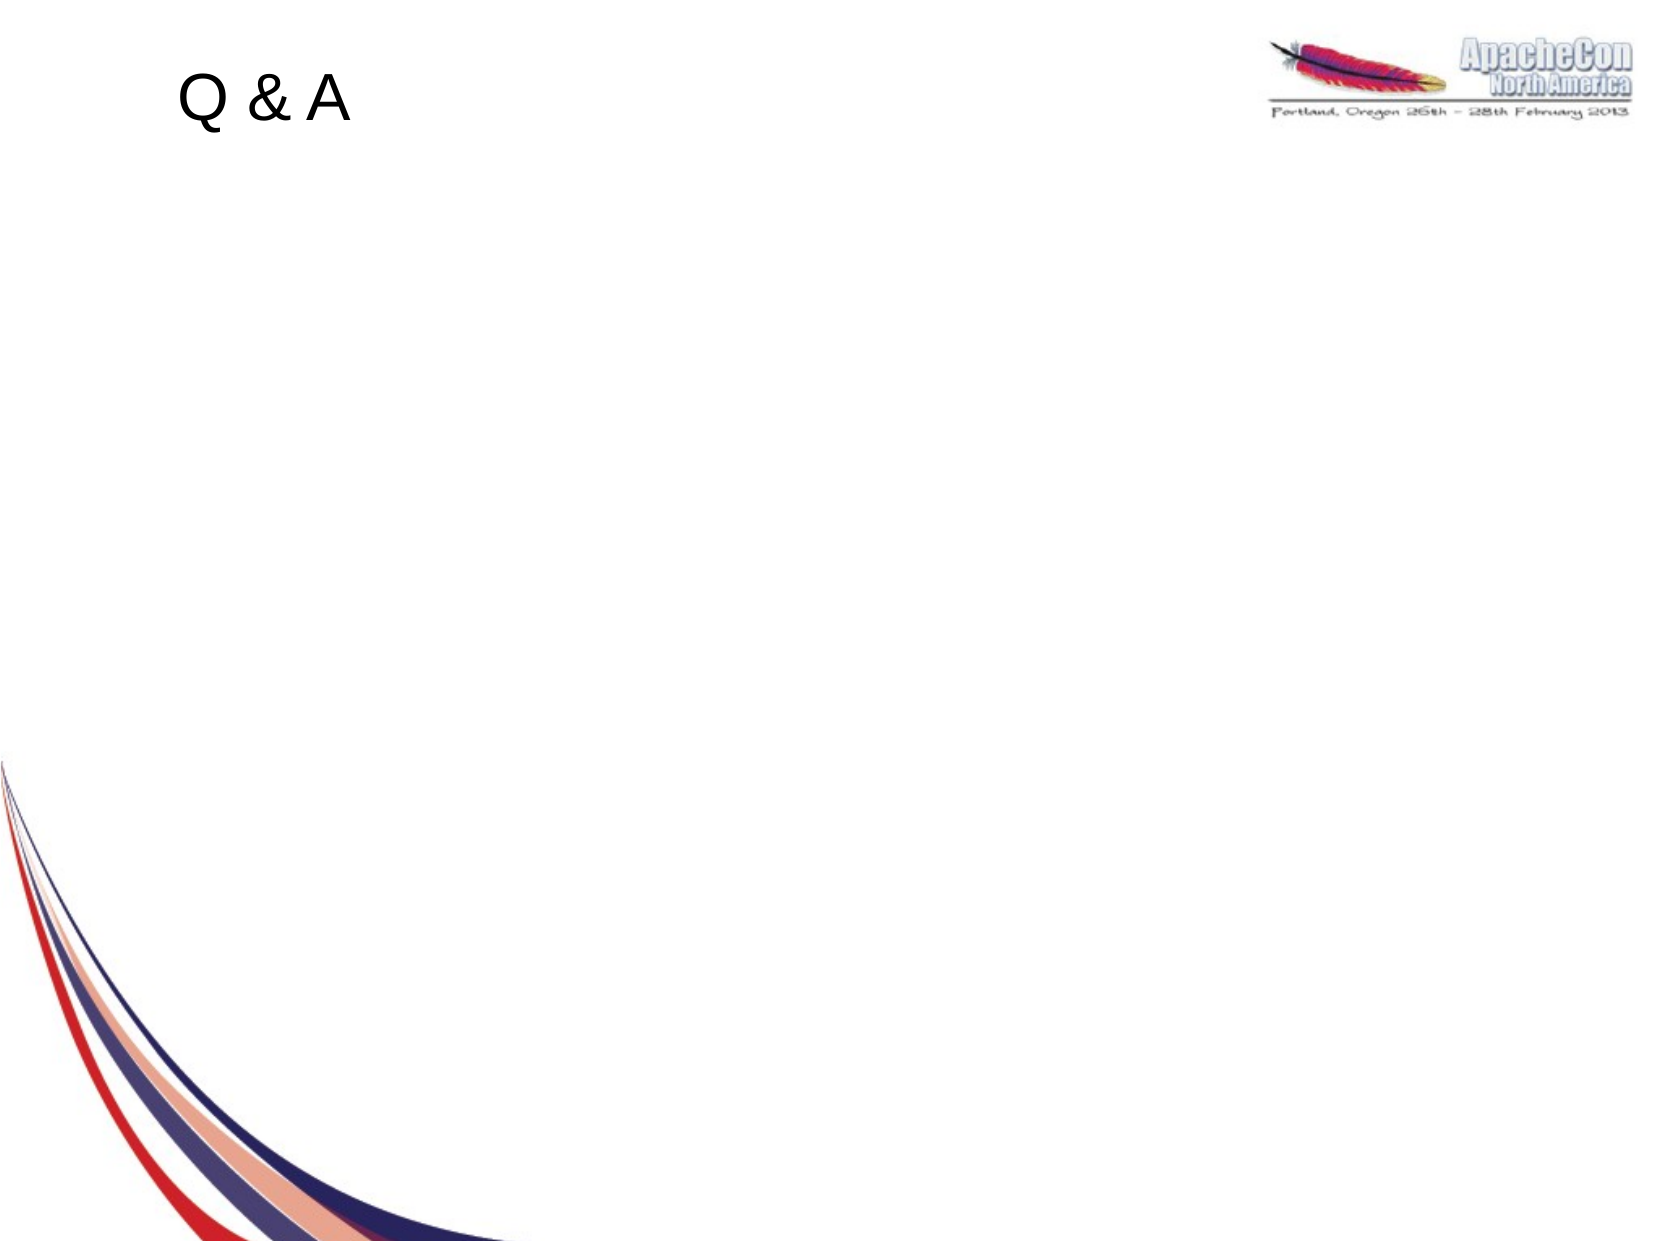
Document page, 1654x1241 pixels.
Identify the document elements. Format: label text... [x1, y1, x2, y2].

picture [0, 0, 1654, 1241]
title Q & A [177, 41, 1536, 154]
